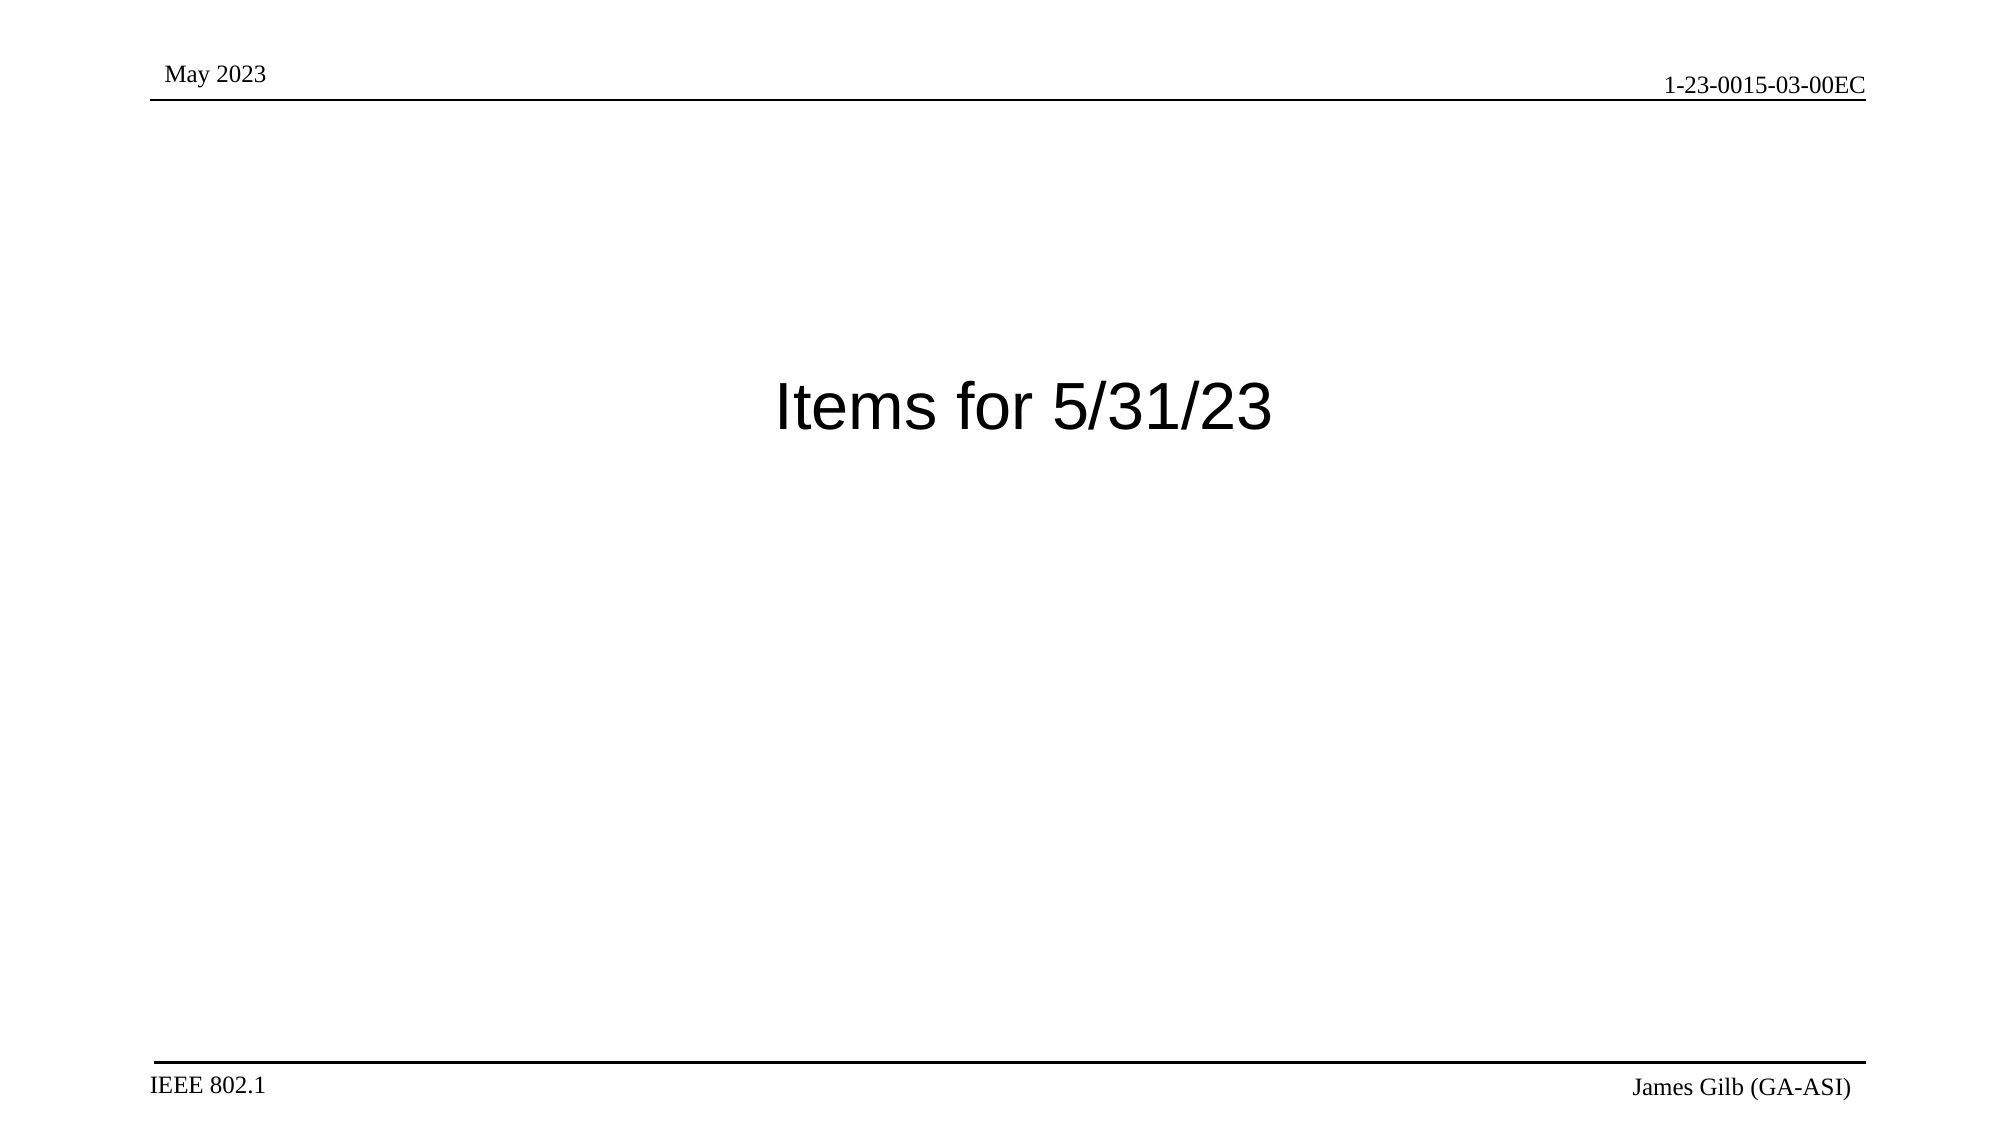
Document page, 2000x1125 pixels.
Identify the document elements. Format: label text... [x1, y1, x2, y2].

subtitle Items for 5/31/23 [149, 112, 1900, 693]
